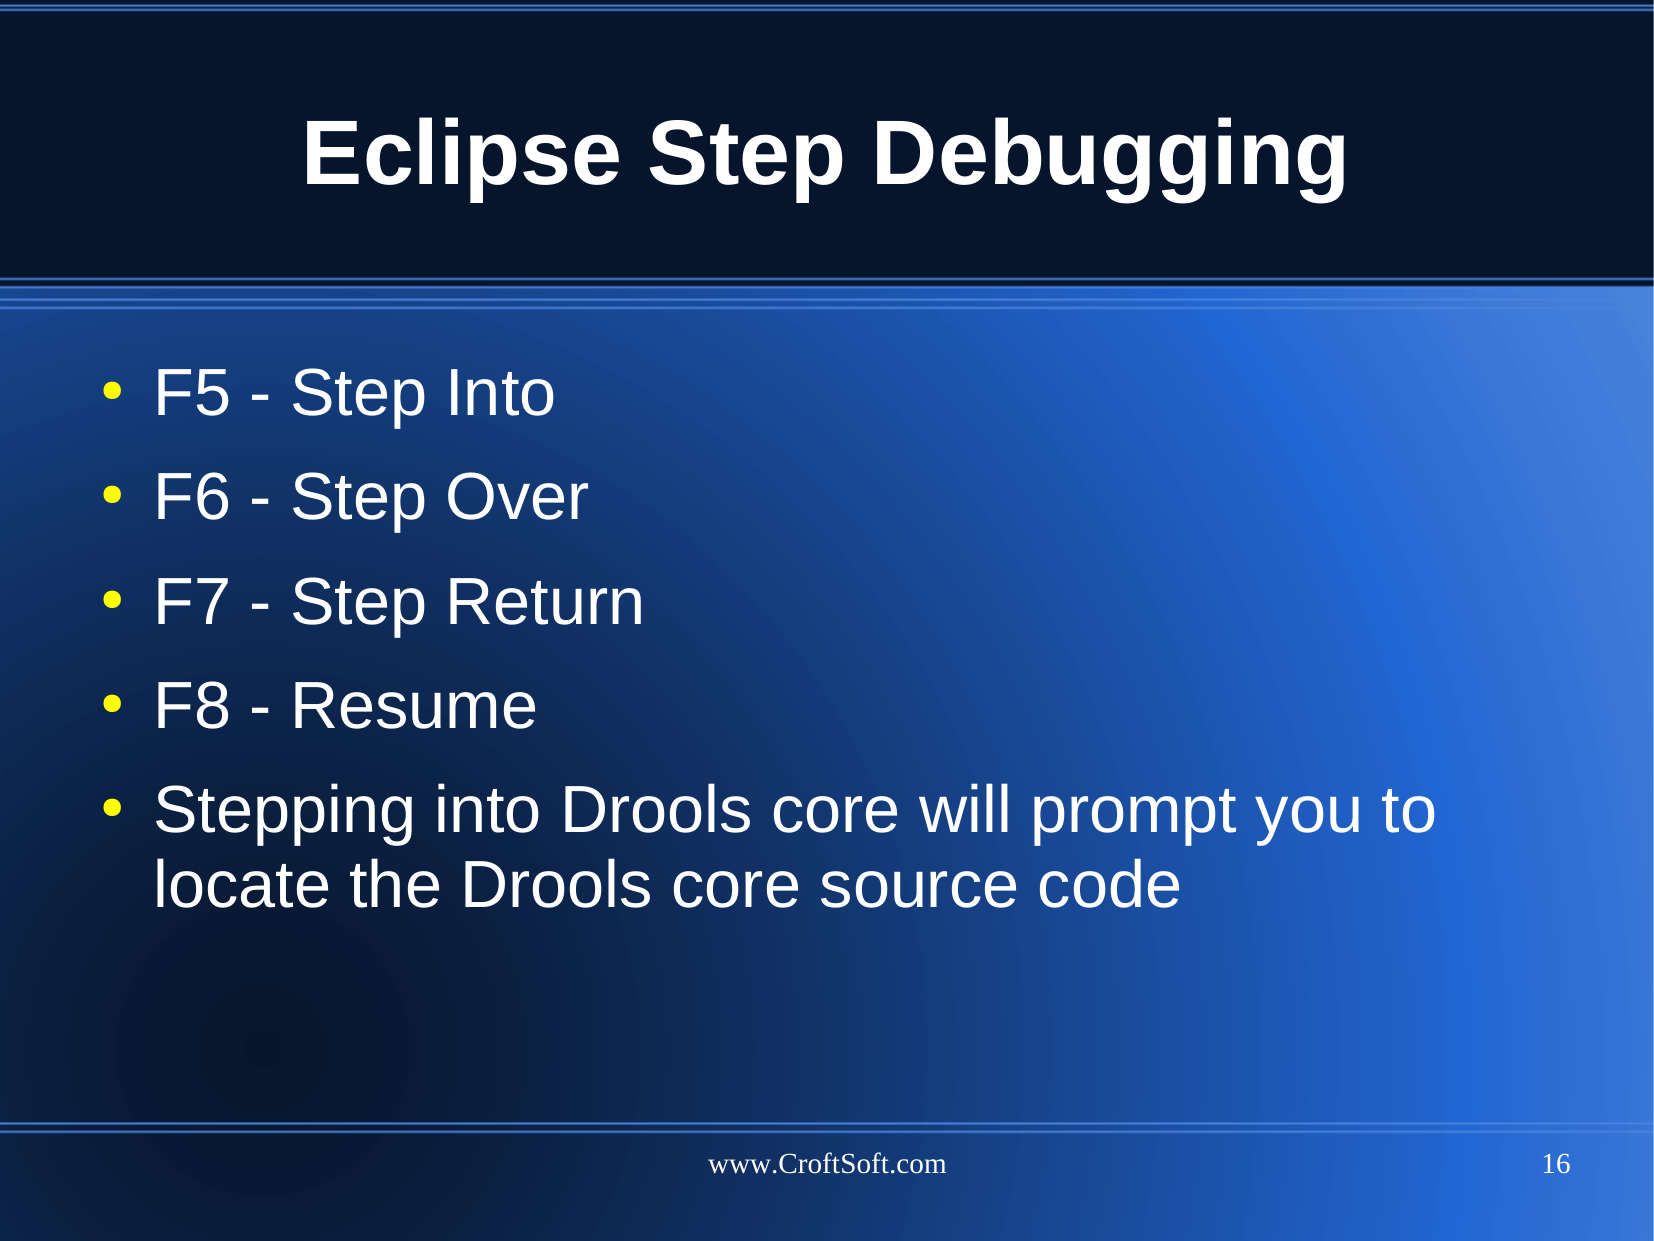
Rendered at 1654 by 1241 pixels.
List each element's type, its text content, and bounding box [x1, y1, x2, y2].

picture [0, 0, 1654, 1241]
title Eclipse Step Debugging [82, 49, 1571, 257]
list F5 - Step Into F6 - Step Over F7 - Step Return F8 - Resume Stepping into Drools core will prompt you to locate the Drools core source code [82, 355, 1571, 1058]
